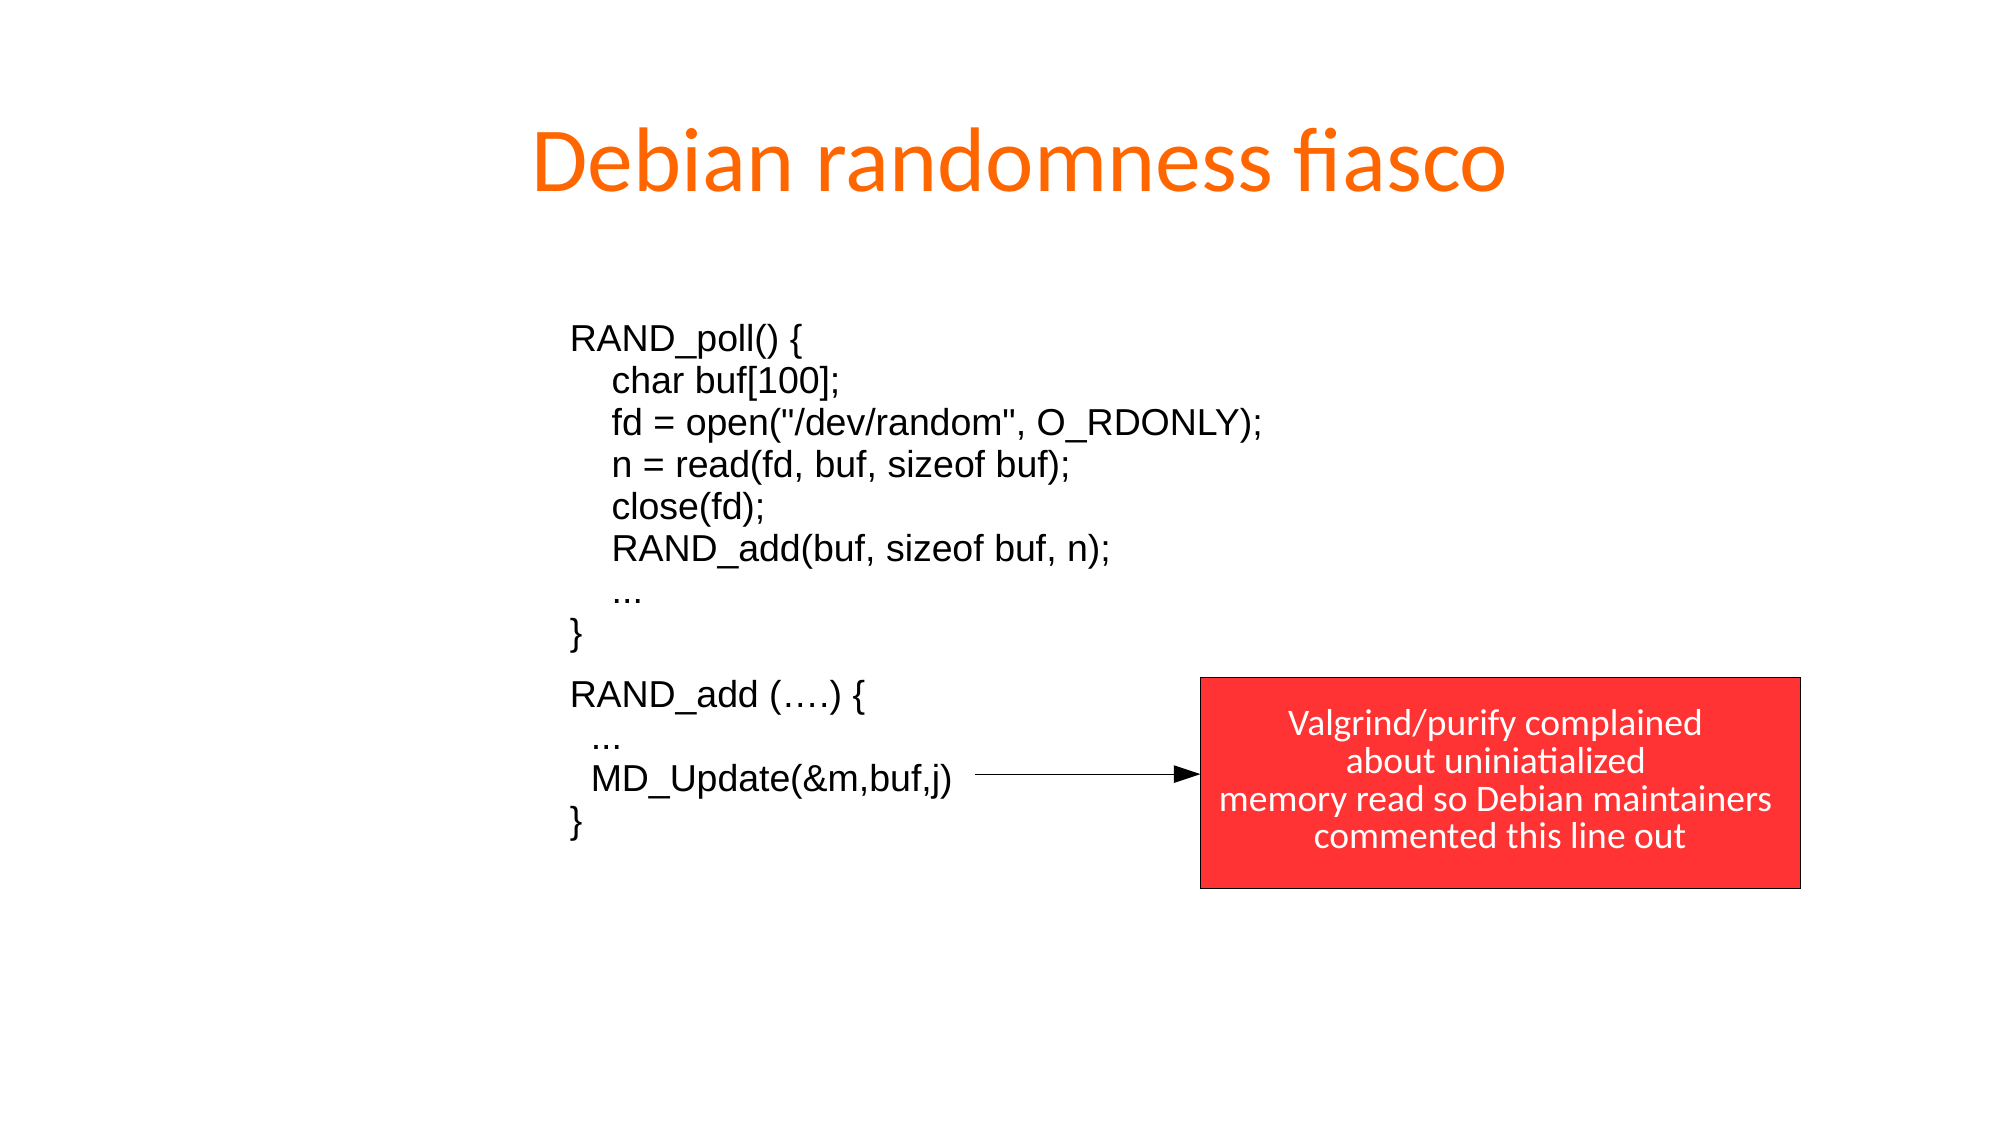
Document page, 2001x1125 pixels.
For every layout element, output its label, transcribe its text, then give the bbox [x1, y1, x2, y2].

text_box RAND_add (….) { ... MD_Update(&m,buf,j) } [555, 665, 1261, 849]
text_box Valgrind/purify complained about uniniatialized memory read so Debian maintainers commented this line out [1200, 677, 1801, 889]
text_box RAND_poll() { char buf[100]; fd = open("/dev/random", O_RDONLY); n = read(fd, buf, sizeof buf); close(fd); RAND_add(buf, sizeof buf, n); ... } [555, 310, 1531, 661]
title Debian randomness fiasco [137, 59, 1863, 278]
